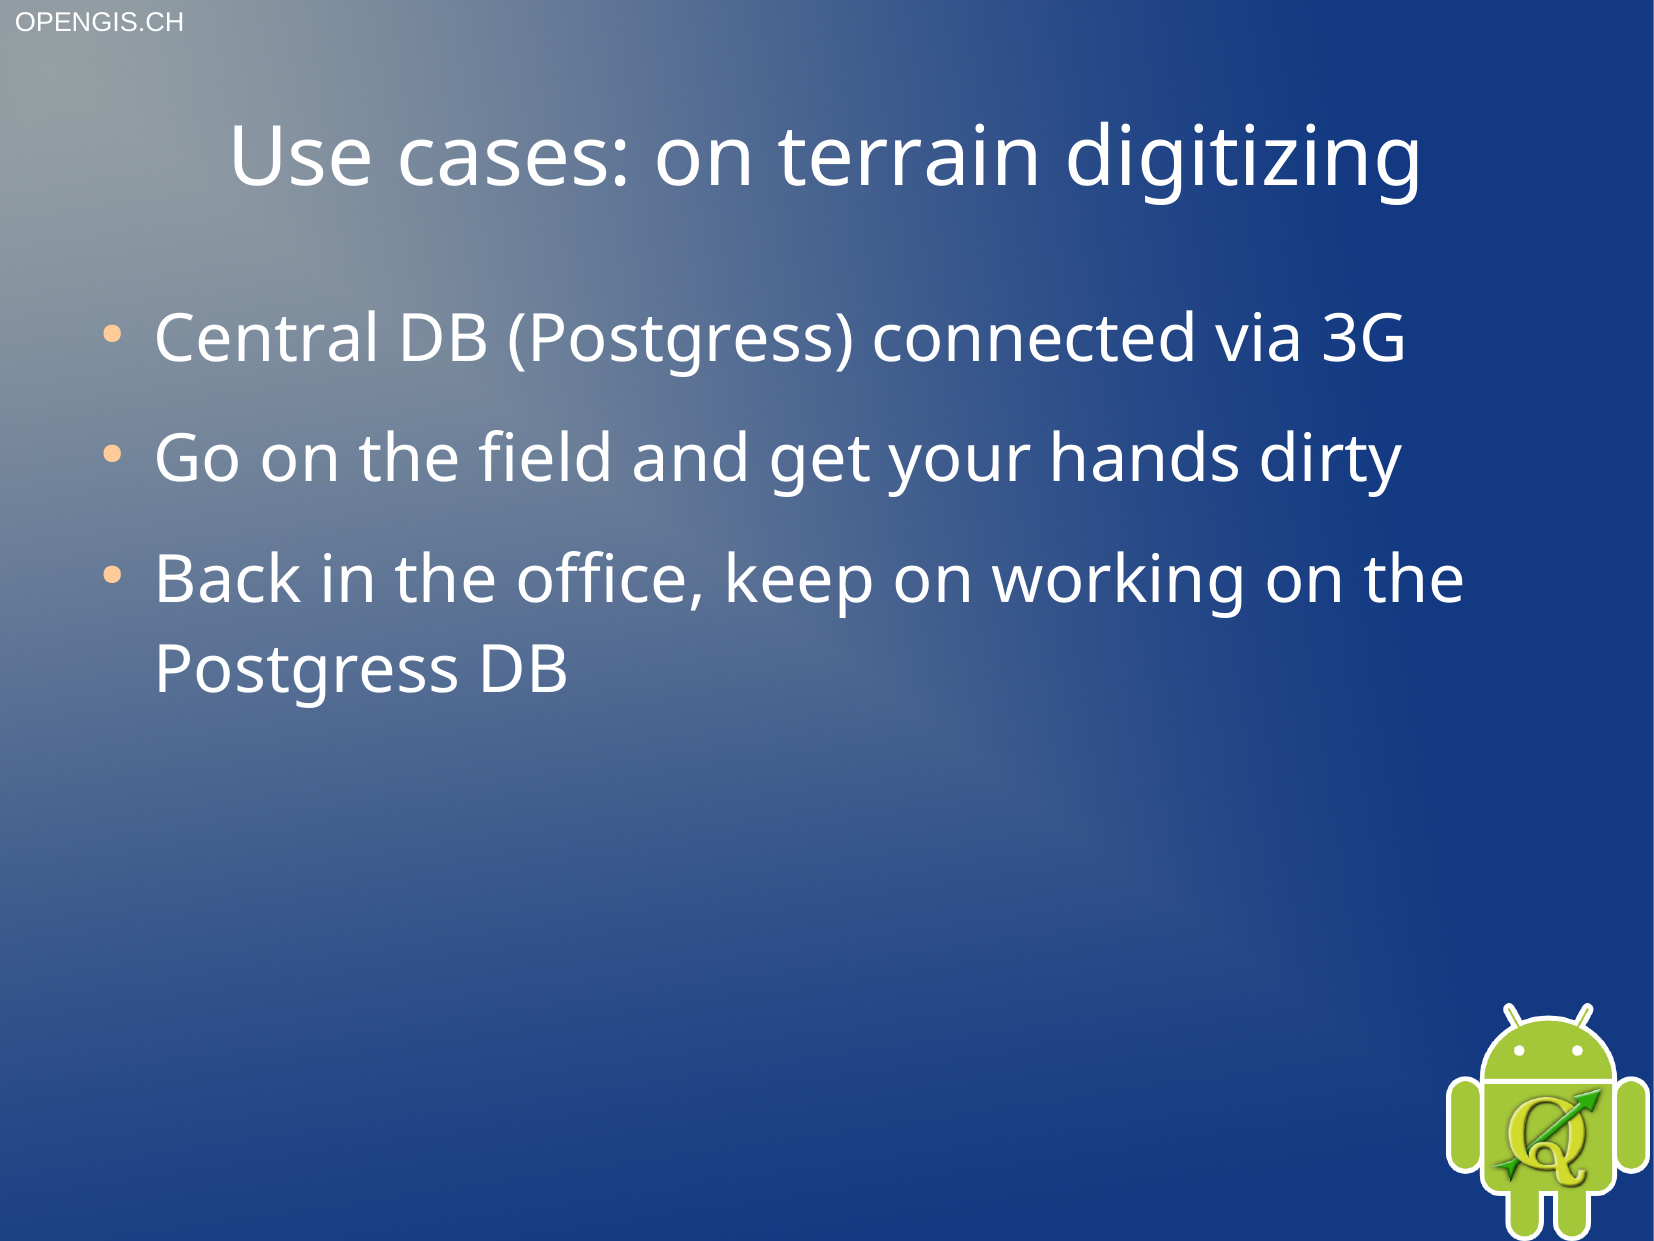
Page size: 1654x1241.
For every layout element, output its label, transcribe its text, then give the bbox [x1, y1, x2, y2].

title Use cases: on terrain digitizing [82, 49, 1571, 257]
picture [0, 0, 1654, 1241]
list Central DB (Postgress) connected via 3G Go on the field and get your hands dirty Back in the office, keep on working on the Postgress DB [82, 290, 1571, 1109]
